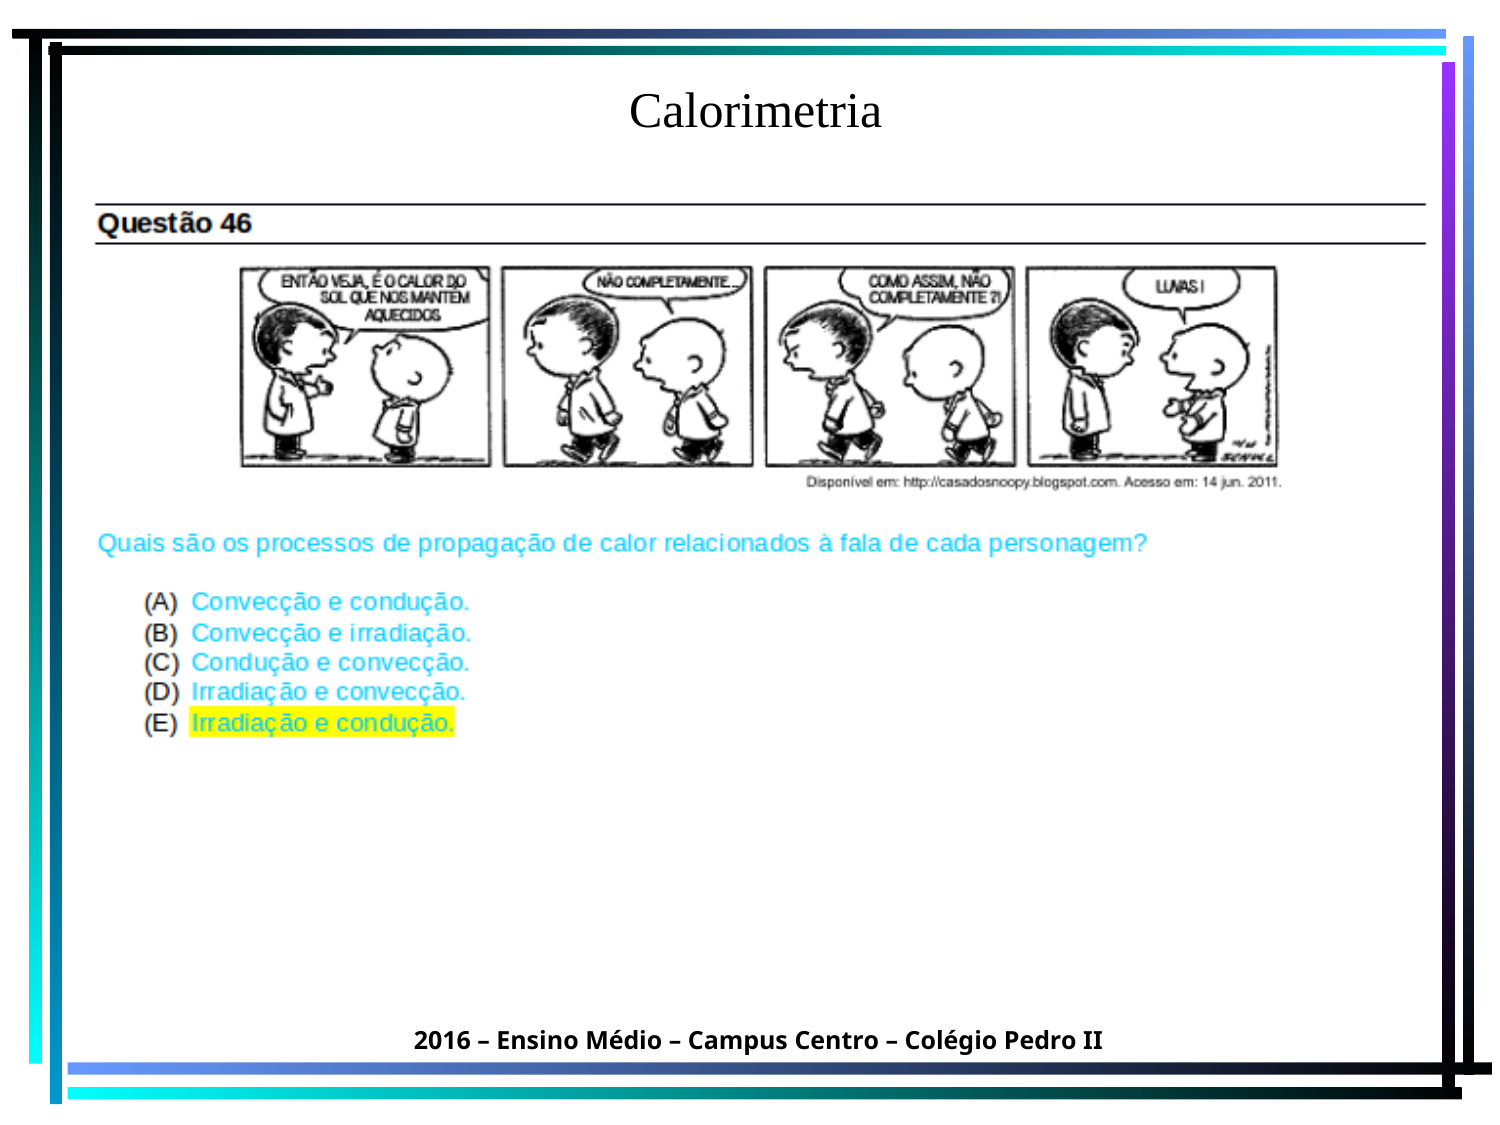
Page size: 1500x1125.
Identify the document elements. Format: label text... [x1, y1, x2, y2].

text_box 2016 – Ensino Médio – Campus Centro – Colégio Pedro II [399, 1018, 1119, 1064]
title Calorimetria [543, 70, 969, 154]
picture [0, 0, 1500, 1125]
